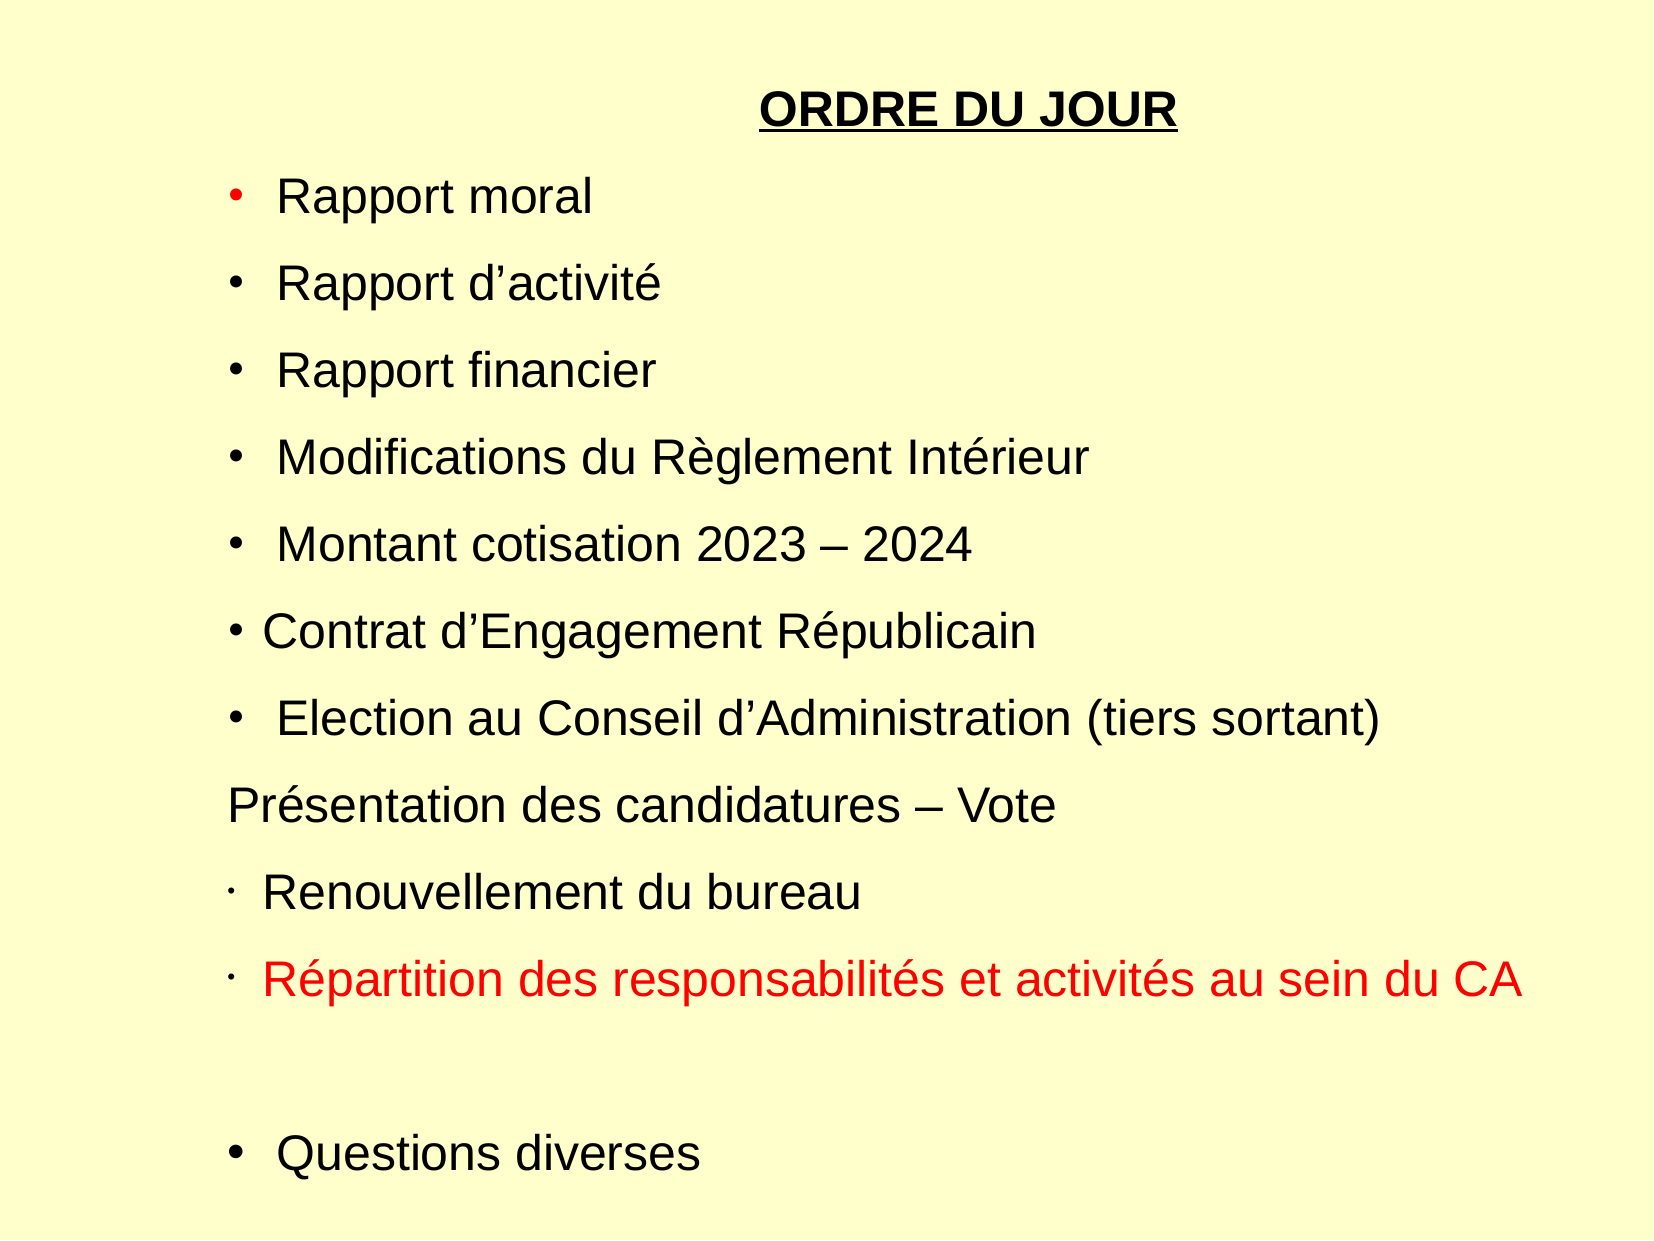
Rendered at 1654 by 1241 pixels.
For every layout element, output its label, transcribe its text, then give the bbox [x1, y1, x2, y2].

text_box ORDRE DU JOUR Rapport moral Rapport d’activité Rapport financier Modifications du Règlement Intérieur Montant cotisation 2023 – 2024 Contrat d’Engagement Républicain Election au Conseil d’Administration (tiers sortant) Présentation des candidatures – Vote Renouvellement du bureau Répartition des responsabilités et activités au sein du CA Questions diverses [212, 70, 1654, 1146]
